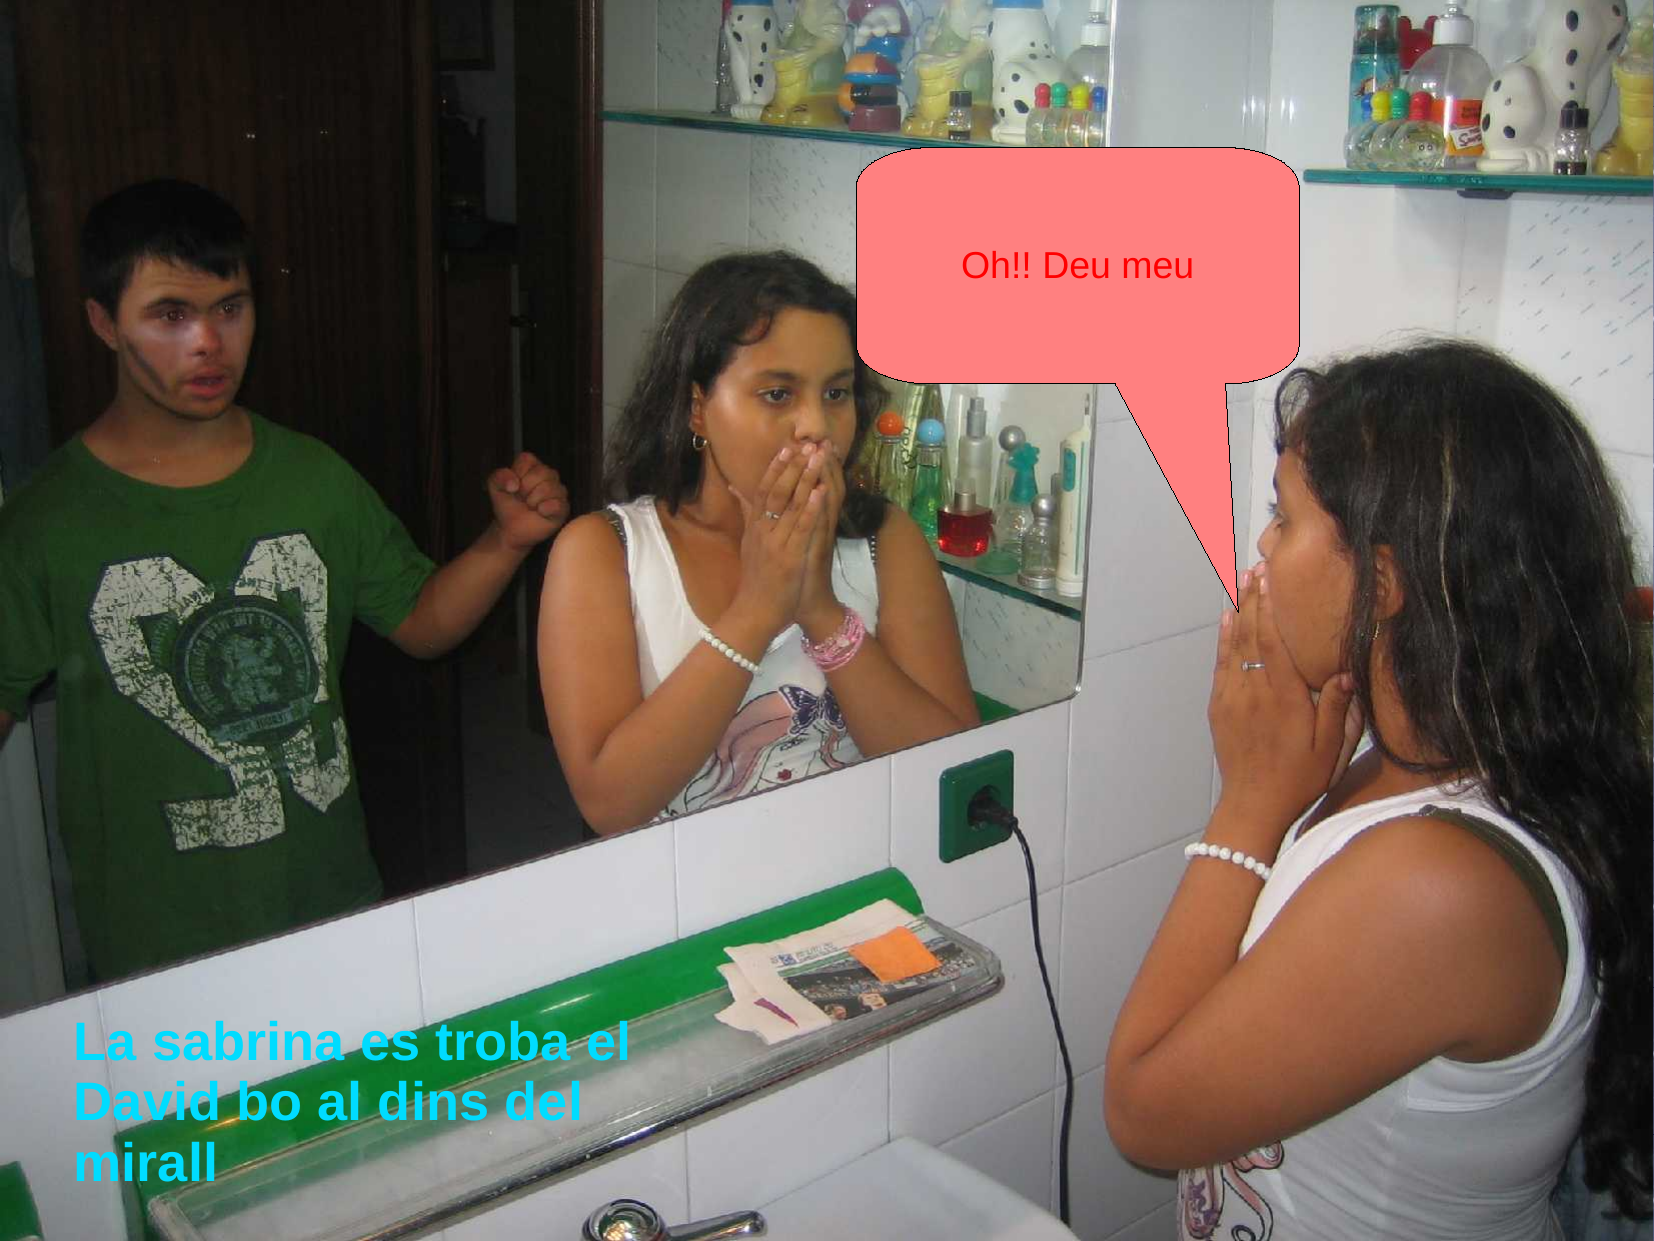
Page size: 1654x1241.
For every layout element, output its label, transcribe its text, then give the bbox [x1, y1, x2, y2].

text_box Oh!! Deu meu [856, 147, 1300, 613]
picture [0, 0, 1654, 1241]
text_box La sabrina es troba el David bo al dins del mirall [59, 1003, 709, 1205]
